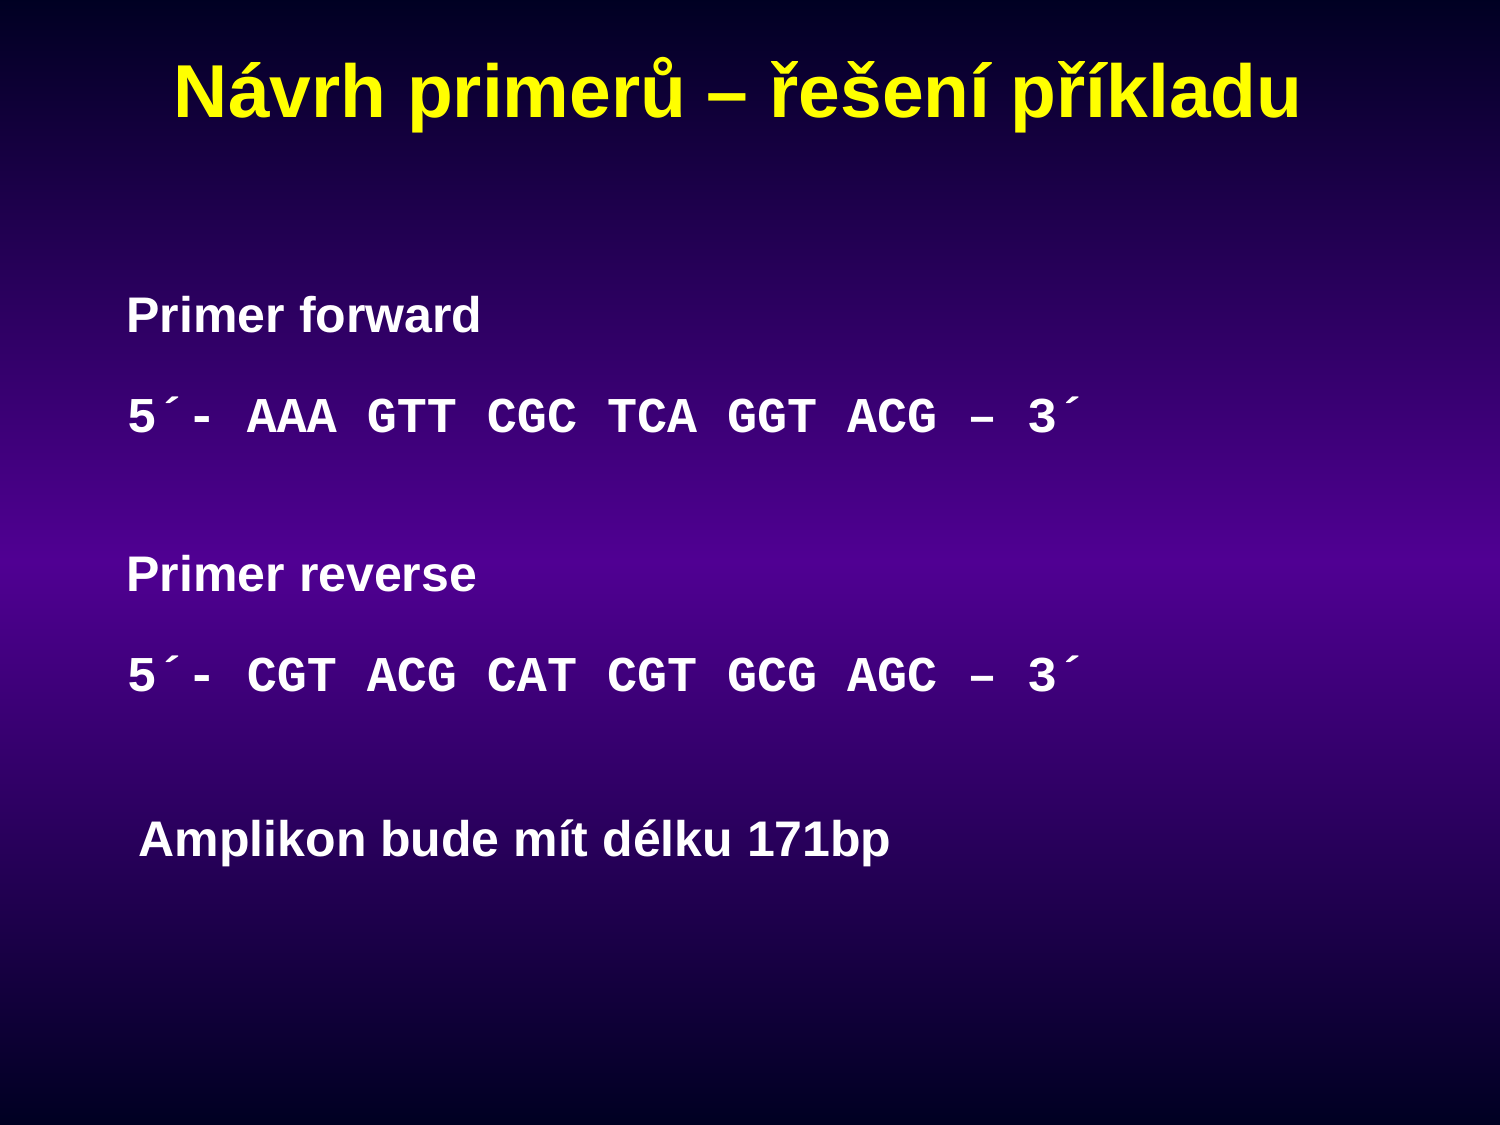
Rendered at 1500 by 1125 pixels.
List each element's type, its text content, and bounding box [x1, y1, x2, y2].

text_box Primer reverse 5´- CGT ACG CAT CGT GCG AGC – 3´ [112, 546, 1436, 710]
text_box Primer forward 5´- AAA GTT CGC TCA GGT ACG – 3´ [112, 287, 1436, 451]
title Návrh primerů – řešení příkladu [64, 35, 1413, 149]
text_box Amplikon bude mít délku 171bp [123, 810, 1447, 874]
